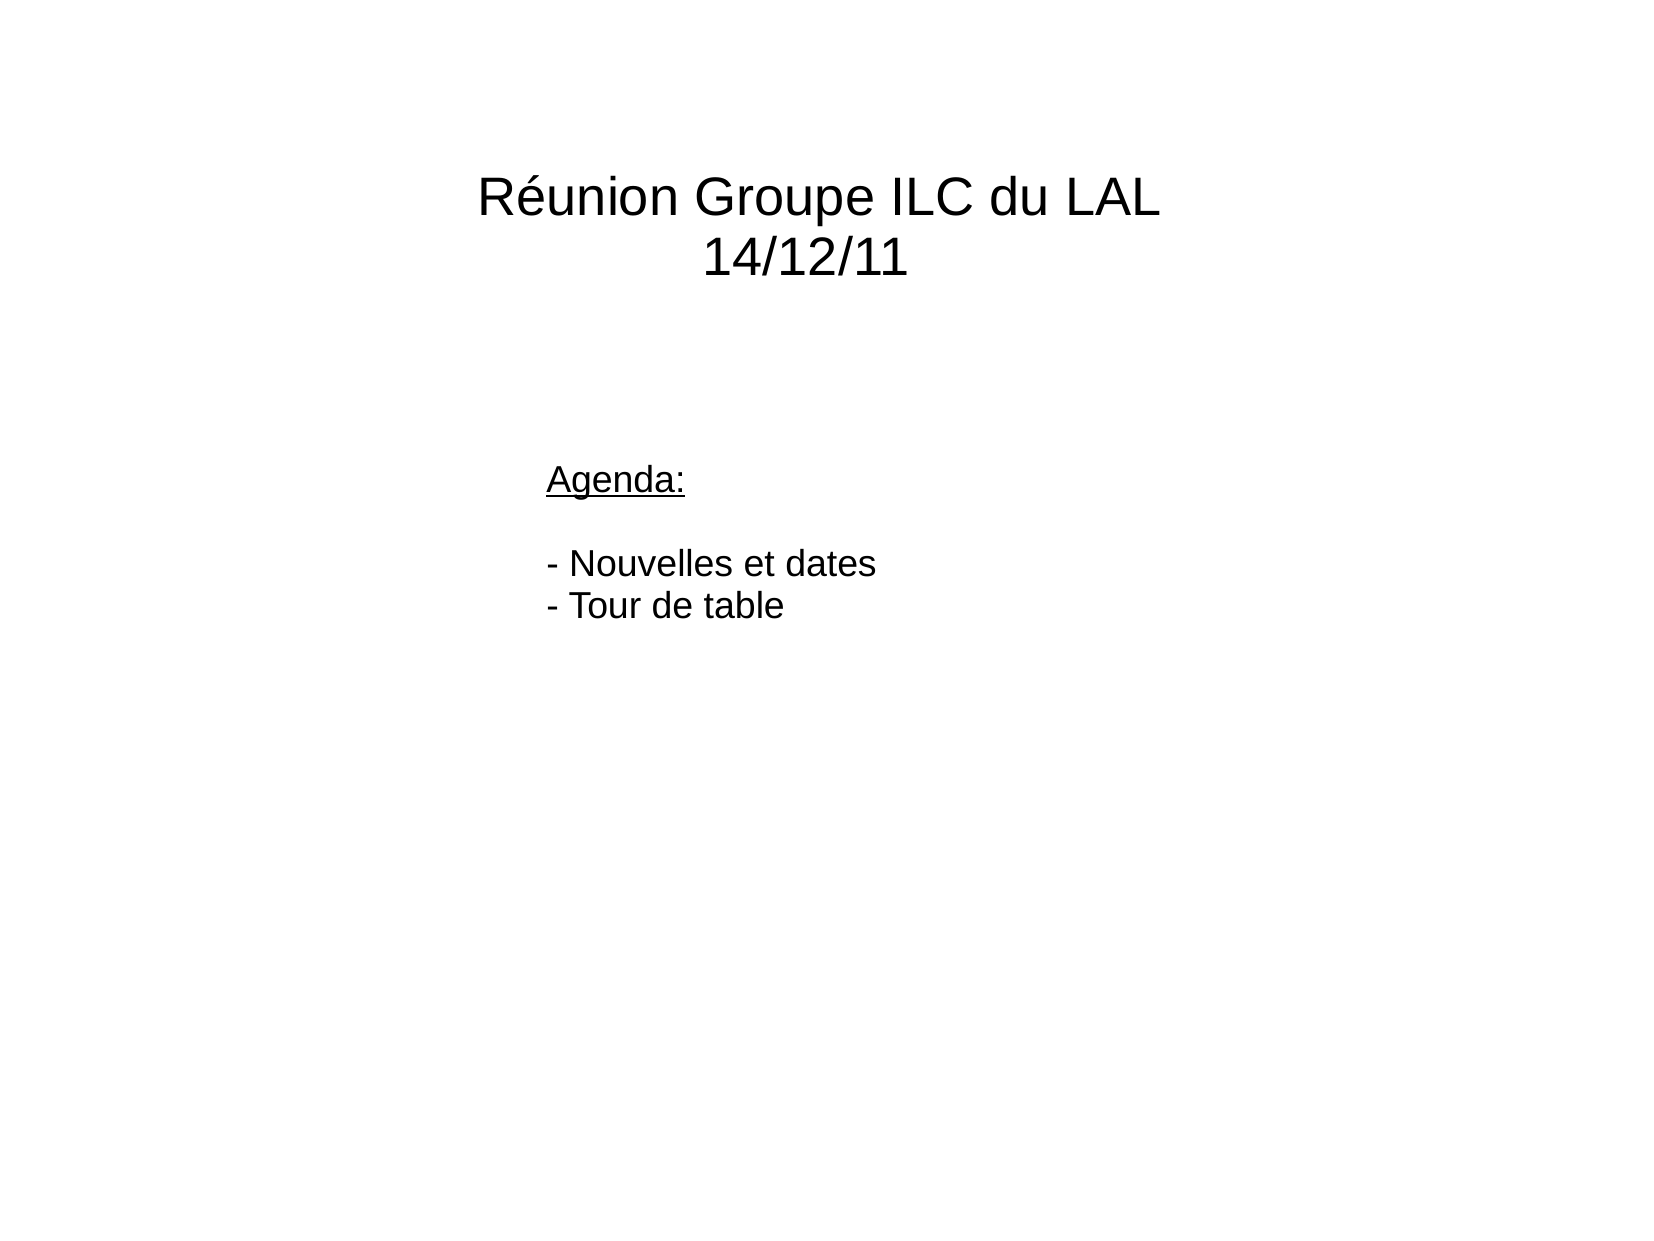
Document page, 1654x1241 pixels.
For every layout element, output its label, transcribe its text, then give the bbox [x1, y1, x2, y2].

text_box Agenda: - Nouvelles et dates - Tour de table [531, 451, 893, 635]
text_box Réunion Groupe ILC du LAL 14/12/11 [402, 158, 1176, 295]
